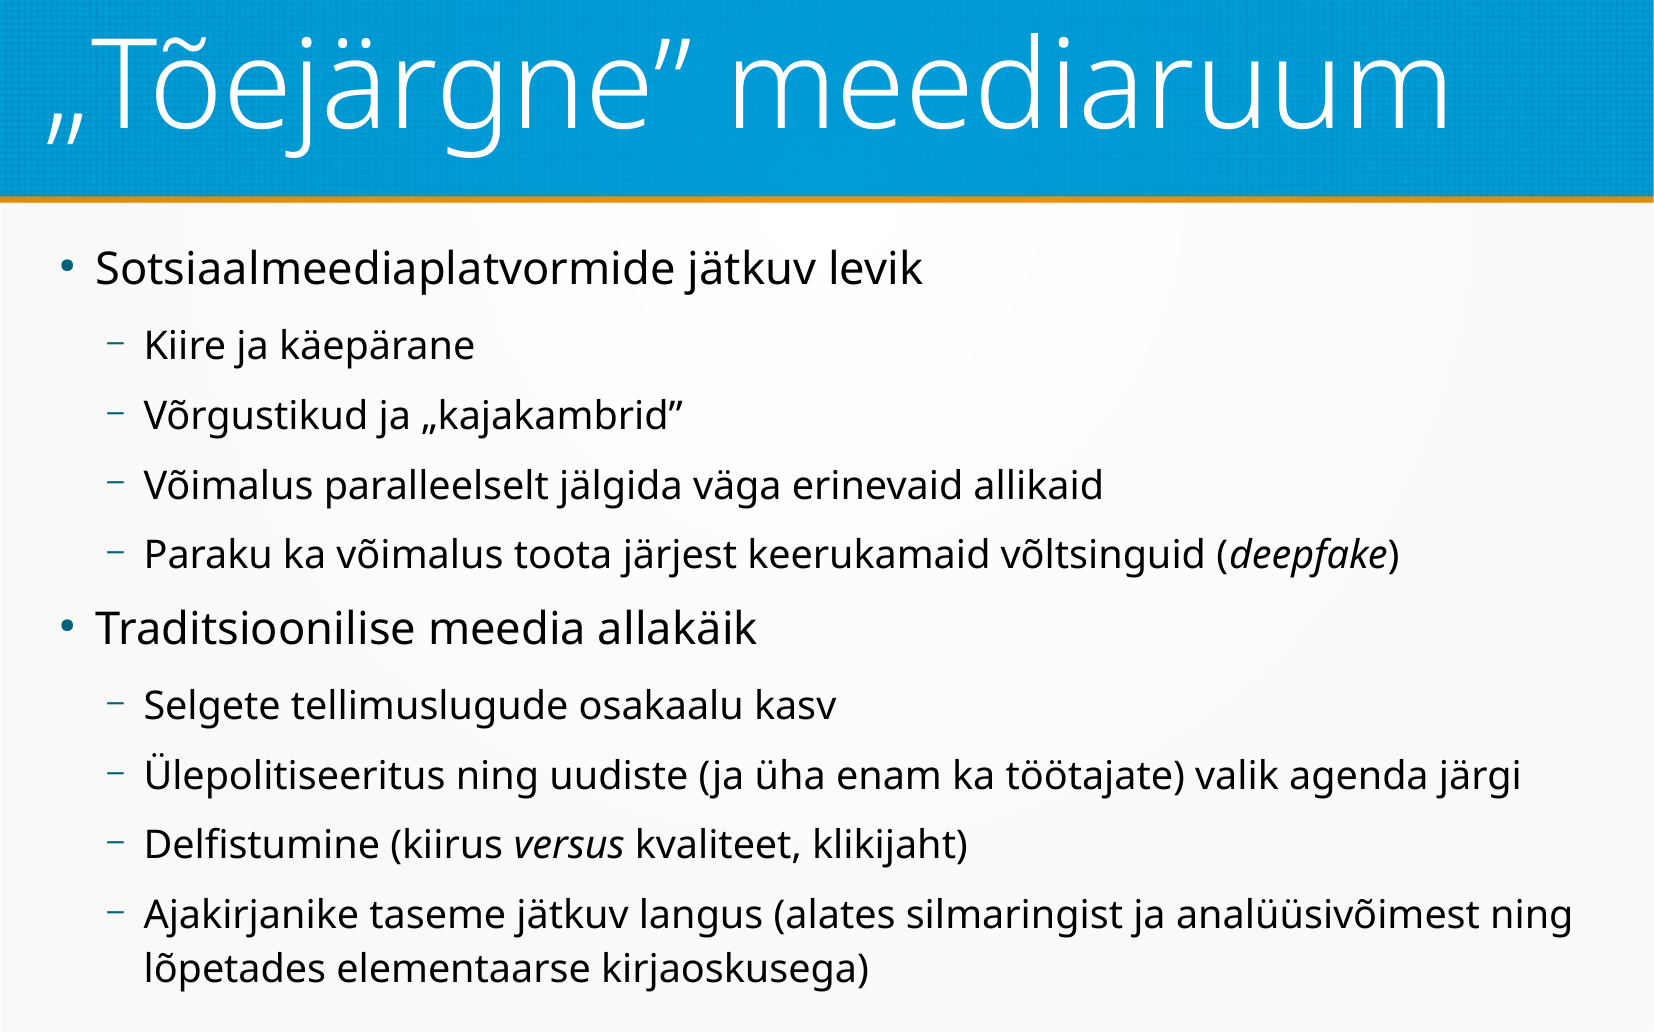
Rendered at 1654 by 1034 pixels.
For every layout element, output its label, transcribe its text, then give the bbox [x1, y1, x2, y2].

title „Tõejärgne” meediaruum [43, 0, 1619, 166]
list Sotsiaalmeediaplatvormide jätkuv levik Kiire ja käepärane Võrgustikud ja „kajakambrid” Võimalus paralleelselt jälgida väga erinevaid allikaid Paraku ka võimalus toota järjest keerukamaid võltsinguid (deepfake) Traditsioonilise meedia allakäik Selgete tellimuslugude osakaalu kasv Ülepolitiseeritus ning uudiste (ja üha enam ka töötajate) valik agenda järgi Delfistumine (kiirus versus kvaliteet, klikijaht) Ajakirjanike taseme jätkuv langus (alates silmaringist ja analüüsivõimest ning lõpetades elementaarse kirjaoskusega) [47, 236, 1607, 1002]
picture [0, 195, 1654, 1034]
